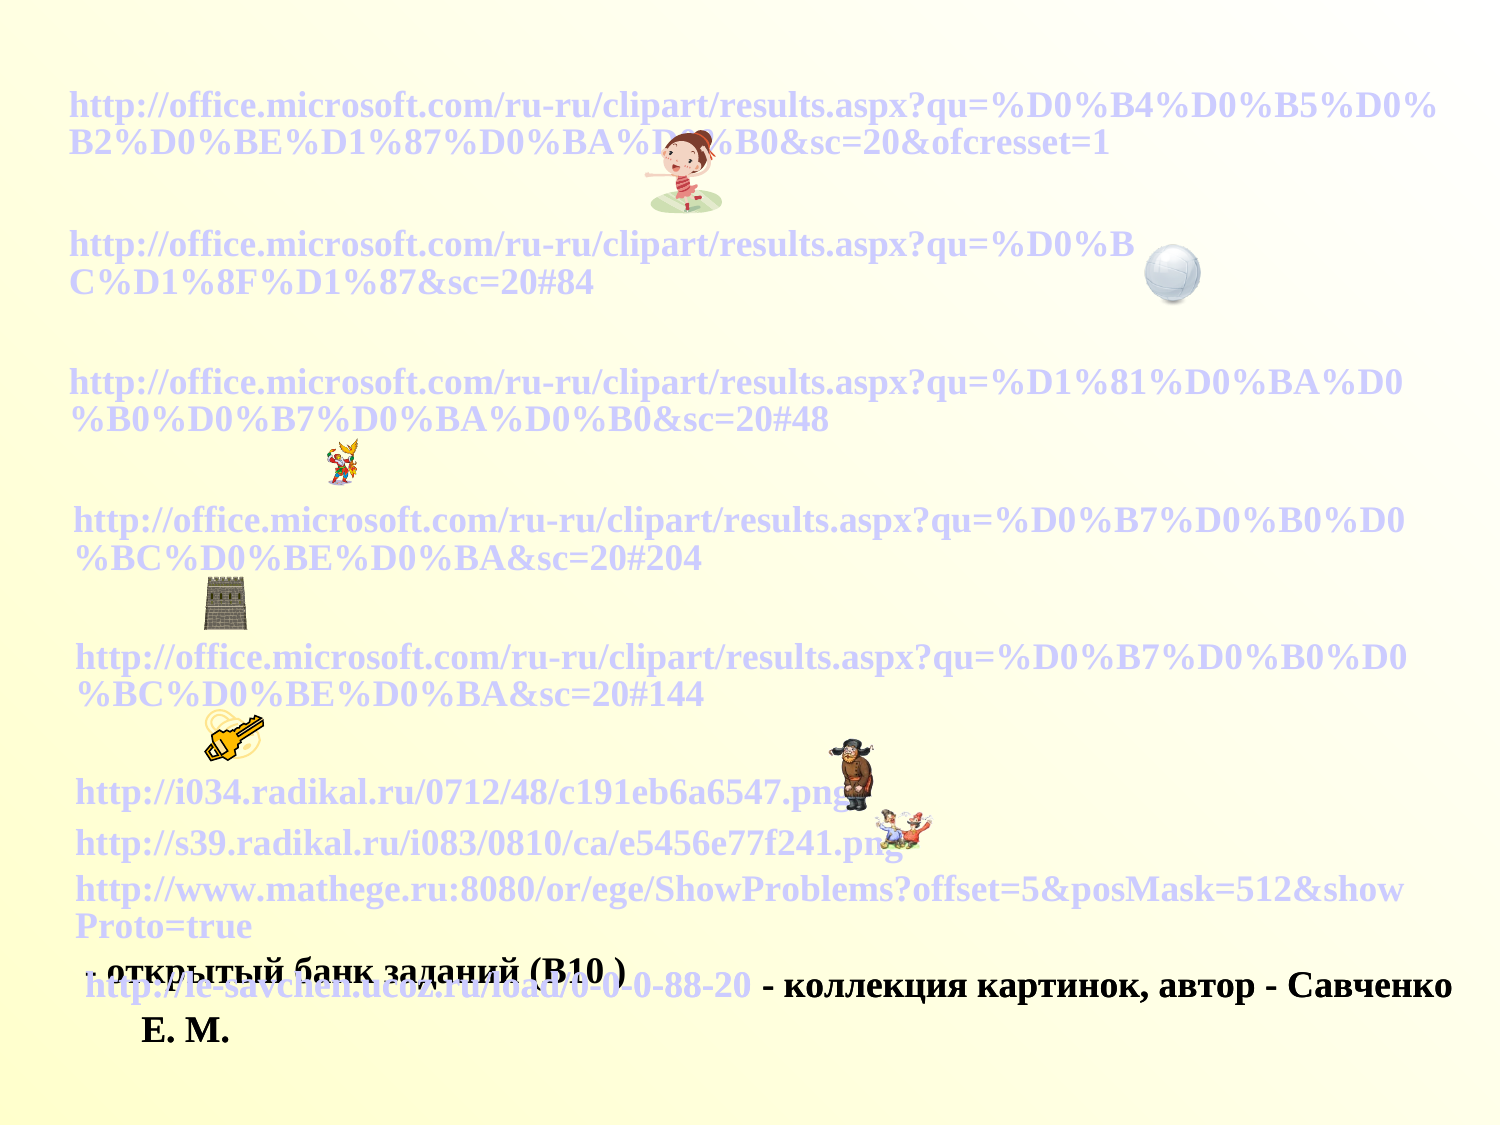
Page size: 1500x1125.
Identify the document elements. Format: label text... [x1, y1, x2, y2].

text_box http://office.microsoft.com/ru-ru/clipart/results.aspx?qu=%D0%B7%D0%B0%D0%BC%D0%BE%D0%BA&sc=20#204 [58, 487, 1440, 593]
picture [1140, 242, 1204, 306]
text_box http://office.microsoft.com/ru-ru/clipart/results.aspx?qu=%D0%B4%D0%B5%D0%B2%D0%BE%D1%87%D0%BA%D0%B0&sc=20&ofcresset=1 [54, 72, 1459, 178]
picture [204, 709, 265, 759]
text_box http://le-savchen.ucoz.ru/load/0-0-0-88-20 - коллекция картинок, автор - Савченко Е. М. [70, 952, 1494, 1059]
picture [816, 737, 936, 856]
text_box http://i034.radikal.ru/0712/48/c191eb6a6547.png [60, 759, 816, 810]
text_box http://s39.radikal.ru/i083/0810/ca/e5456e77f241.png [60, 810, 871, 856]
text_box http://www.mathege.ru:8080/or/ege/ShowProblems?offset=5&posMask=512&showProto=true - открытый банк заданий (В10 ) [60, 856, 1428, 962]
picture [644, 130, 722, 211]
text_box http://office.microsoft.com/ru-ru/clipart/results.aspx?qu=%D0%B7%D0%B0%D0%BC%D0%BE%D0%BA&sc=20#144 [60, 624, 1450, 730]
text_box http://office.microsoft.com/ru-ru/clipart/results.aspx?qu=%D1%81%D0%BA%D0%B0%D0%B7%D0%BA%D0%B0&sc=20#48 [54, 349, 1442, 455]
text_box http://office.microsoft.com/ru-ru/clipart/results.aspx?qu=%D0%BC%D1%8F%D1%87&sc=20#84 [54, 211, 1176, 318]
picture [327, 438, 358, 486]
picture [204, 575, 248, 624]
